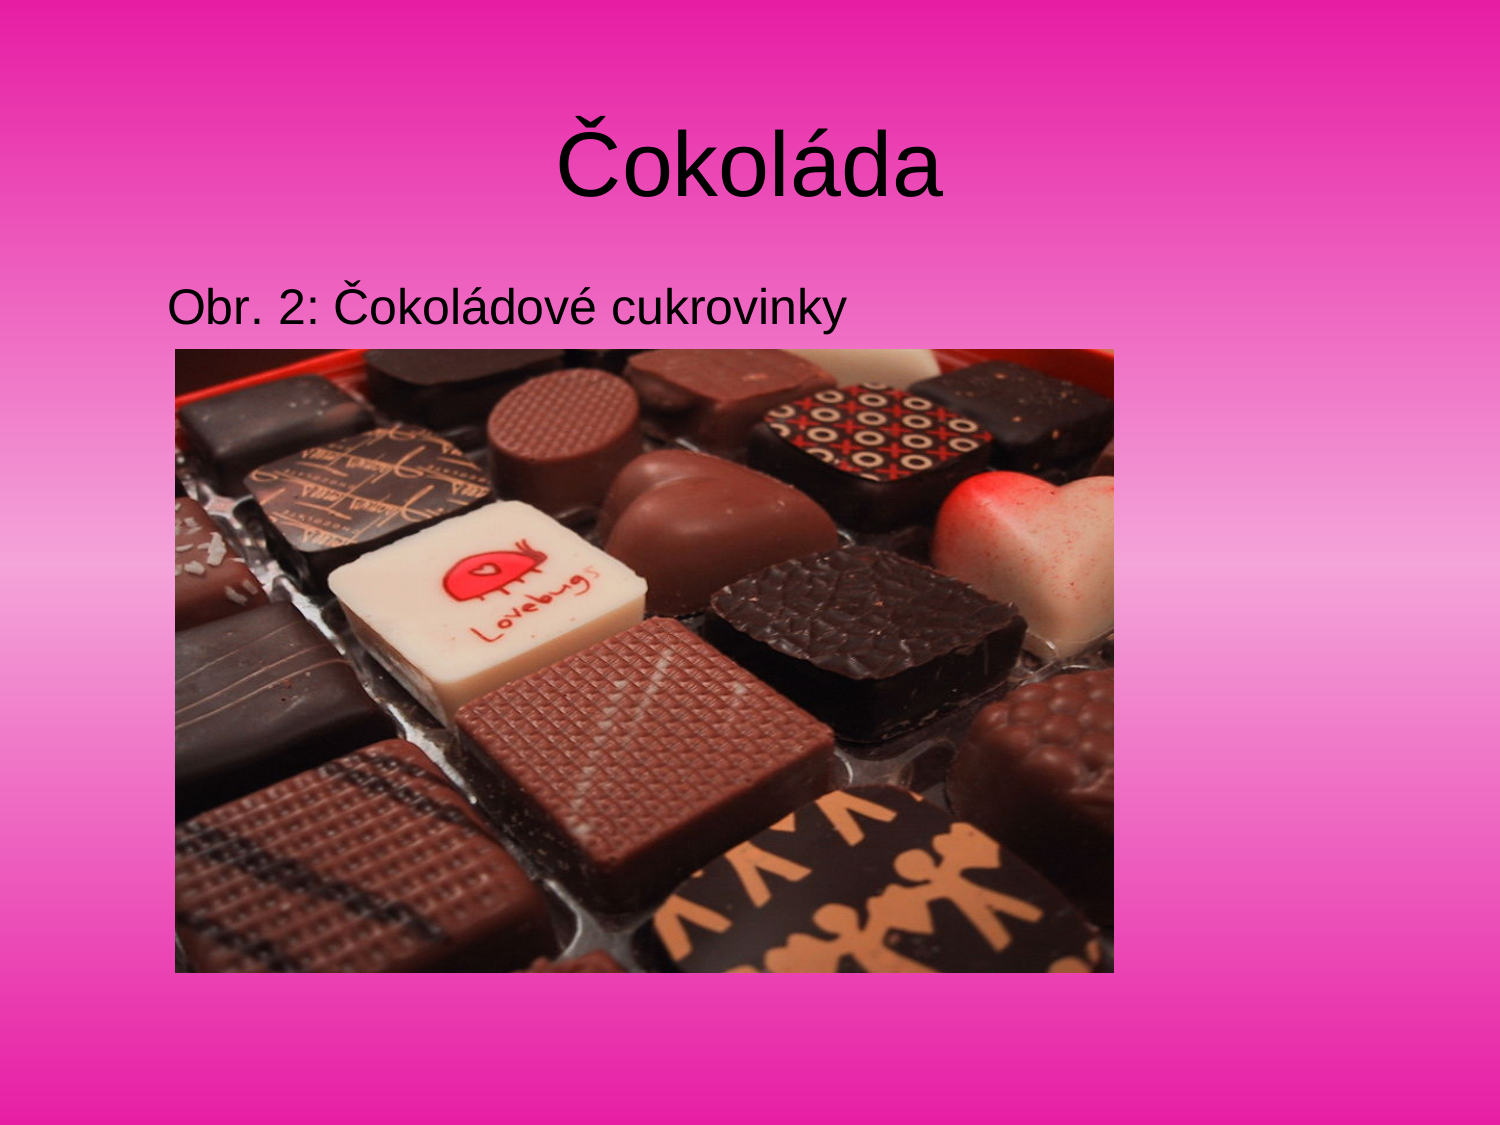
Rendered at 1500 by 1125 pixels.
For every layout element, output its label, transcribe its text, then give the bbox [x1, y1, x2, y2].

picture [175, 349, 1114, 973]
title Čokoláda [112, 66, 1388, 254]
text_box Obr. 2: Čokoládové cukrovinky [152, 267, 928, 343]
